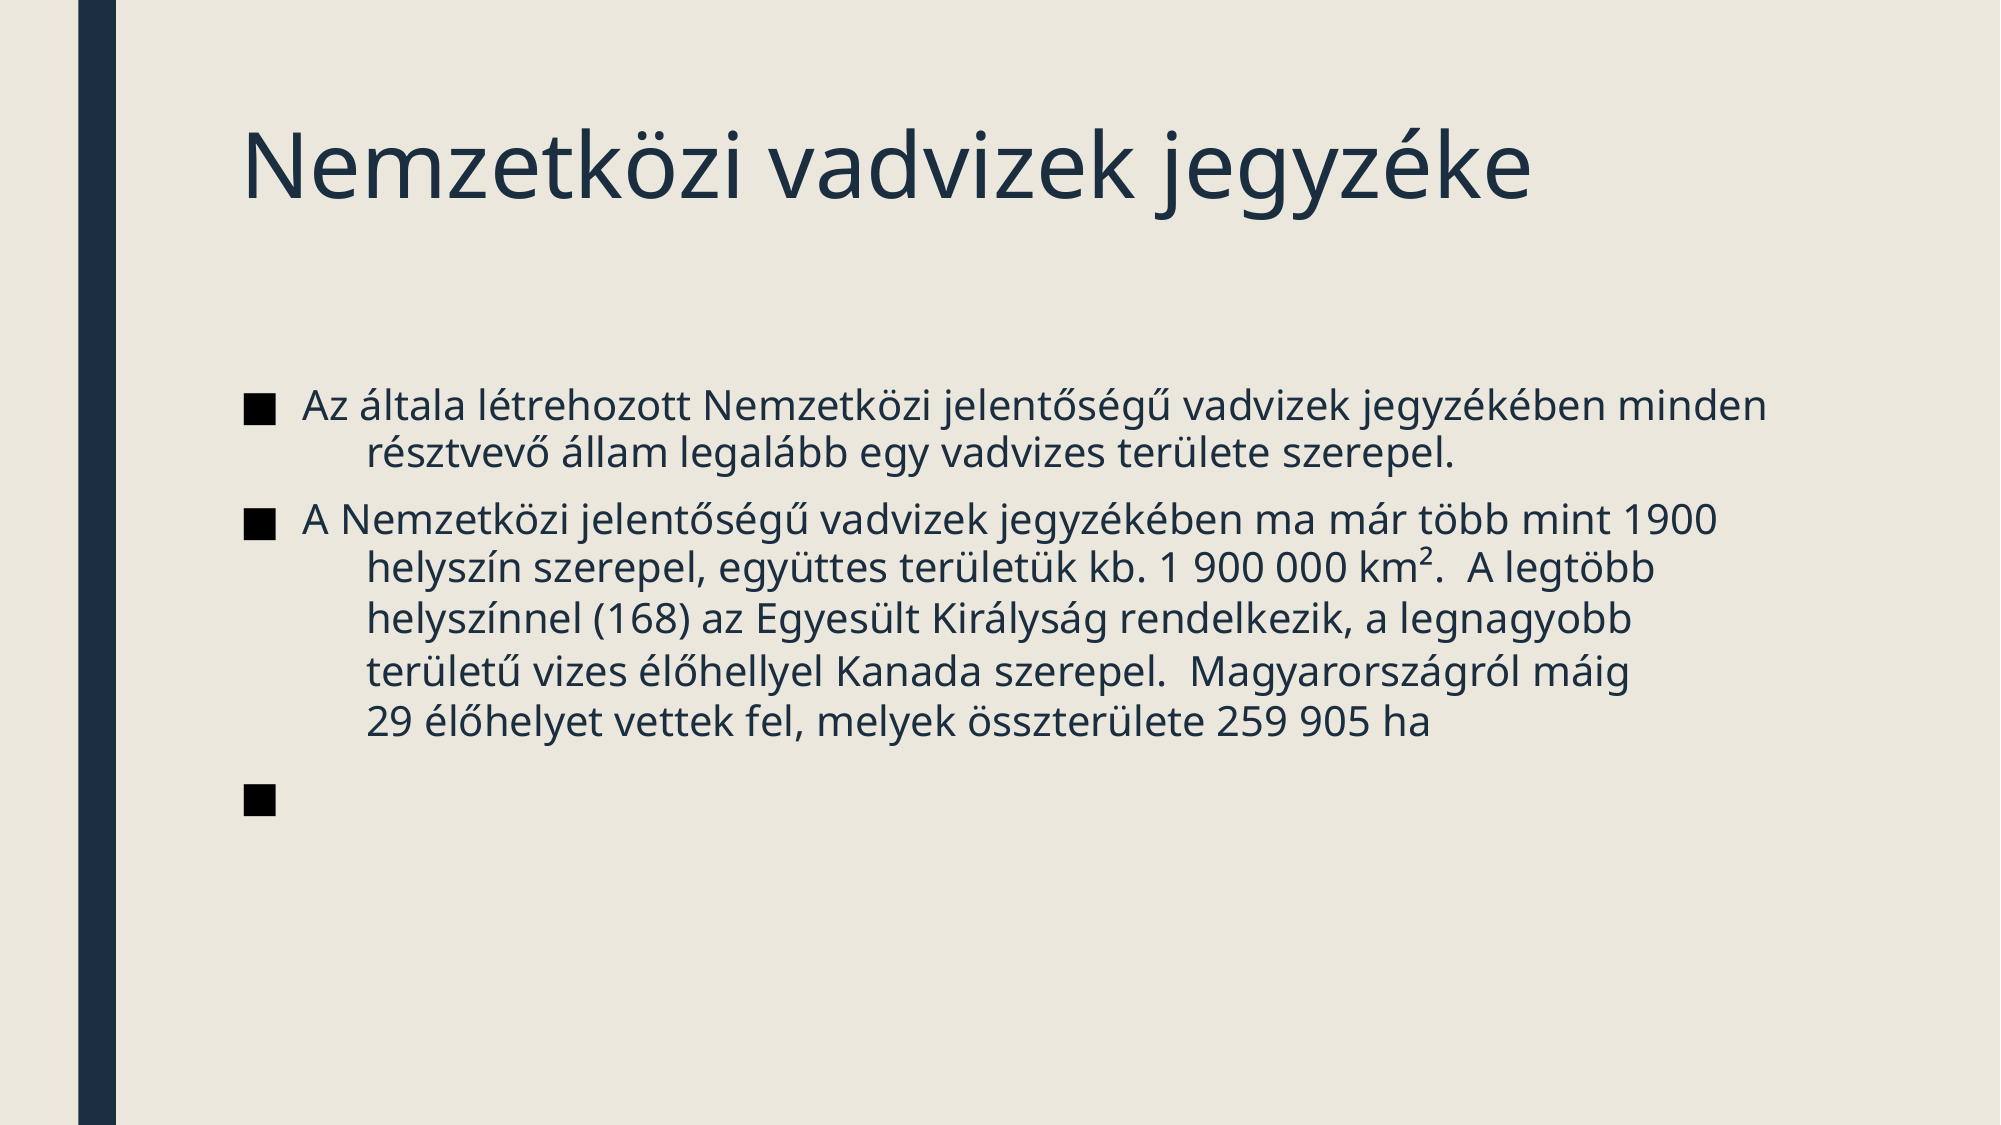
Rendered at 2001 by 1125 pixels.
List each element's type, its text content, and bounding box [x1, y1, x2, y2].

list Az általa létrehozott Nemzetközi jelentőségű vadvizek jegyzékében minden résztvevő állam legalább egy vadvizes területe szerepel. A Nemzetközi jelentőségű vadvizek jegyzékében ma már több mint 1900 helyszín szerepel, együttes területük kb. 1 900 000 km². A legtöbb helyszínnel (168) az Egyesült Királyság rendelkezik, a legnagyobb területű vizes élőhellyel Kanada szerepel. Magyarországról máig 29 élőhelyet vettek fel, melyek összterülete 259 905 ha [225, 375, 1801, 963]
title Nemzetközi vadvizek jegyzéke [225, 112, 1801, 357]
